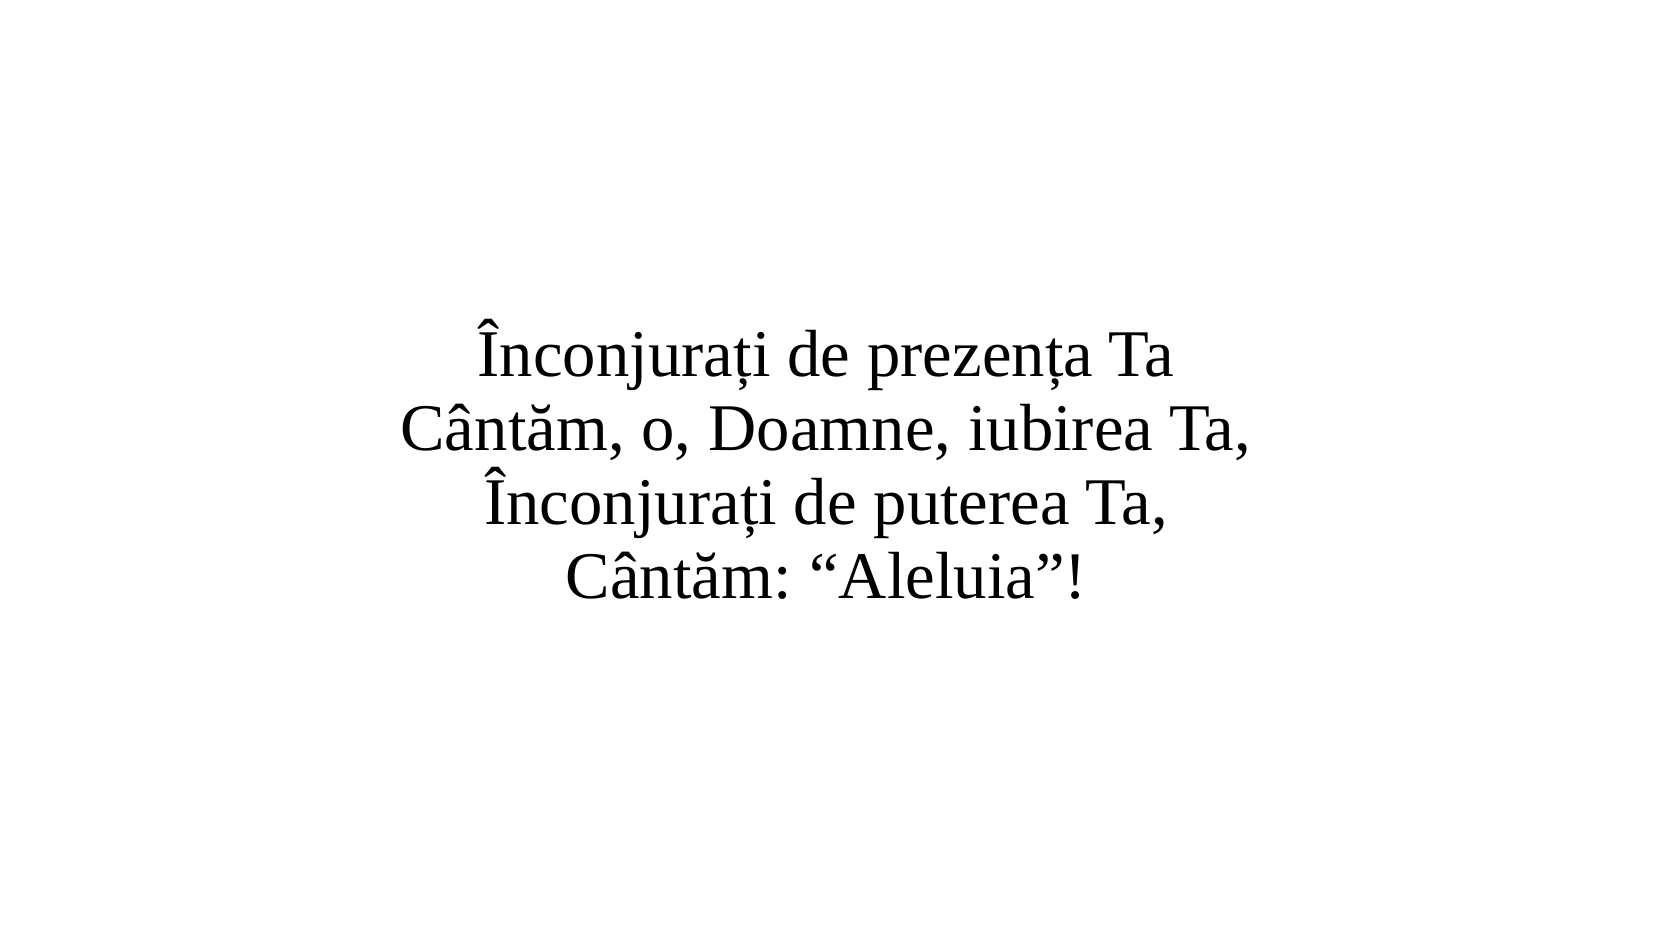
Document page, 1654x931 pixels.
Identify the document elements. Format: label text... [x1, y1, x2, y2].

subtitle Înconjurați de prezența Ta Cântăm, o, Doamne, iubirea Ta, Înconjurați de puterea Ta, Cântăm: “Aleluia”! [300, 150, 1354, 781]
